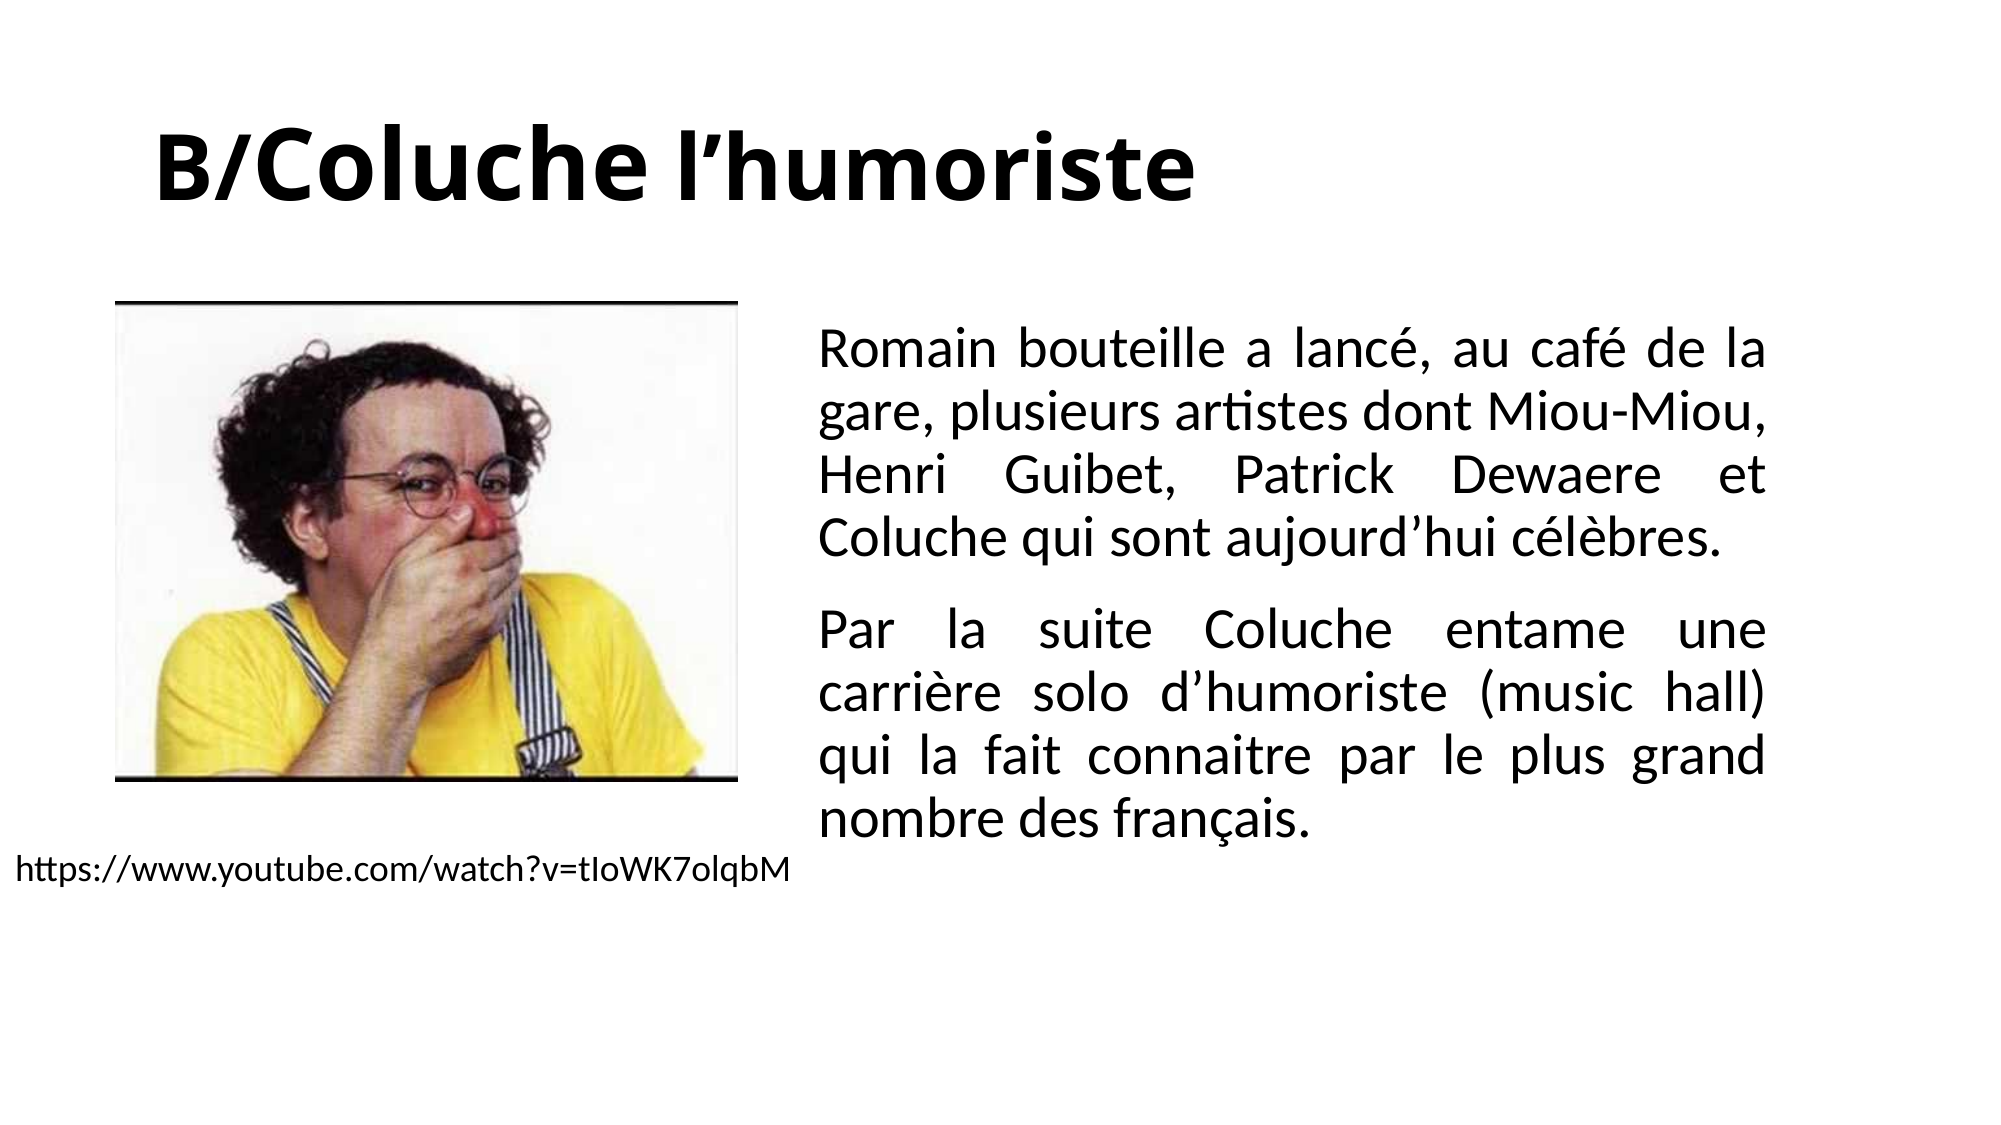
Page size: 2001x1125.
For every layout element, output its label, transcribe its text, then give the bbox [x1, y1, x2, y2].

text_box Romain bouteille a lancé, au café de la gare, plusieurs artistes dont Miou-Miou, Henri Guibet, Patrick Dewaere et Coluche qui sont aujourd’hui célèbres. Par la suite Coluche entame une carrière solo d’humoriste (music hall) qui la fait connaitre par le plus grand nombre des français. [803, 309, 1783, 817]
text_box https://www.youtube.com/watch?v=tIoWK7olqbM [0, 836, 889, 943]
picture [115, 301, 738, 782]
title B/Coluche l’humoriste [137, 59, 1863, 278]
